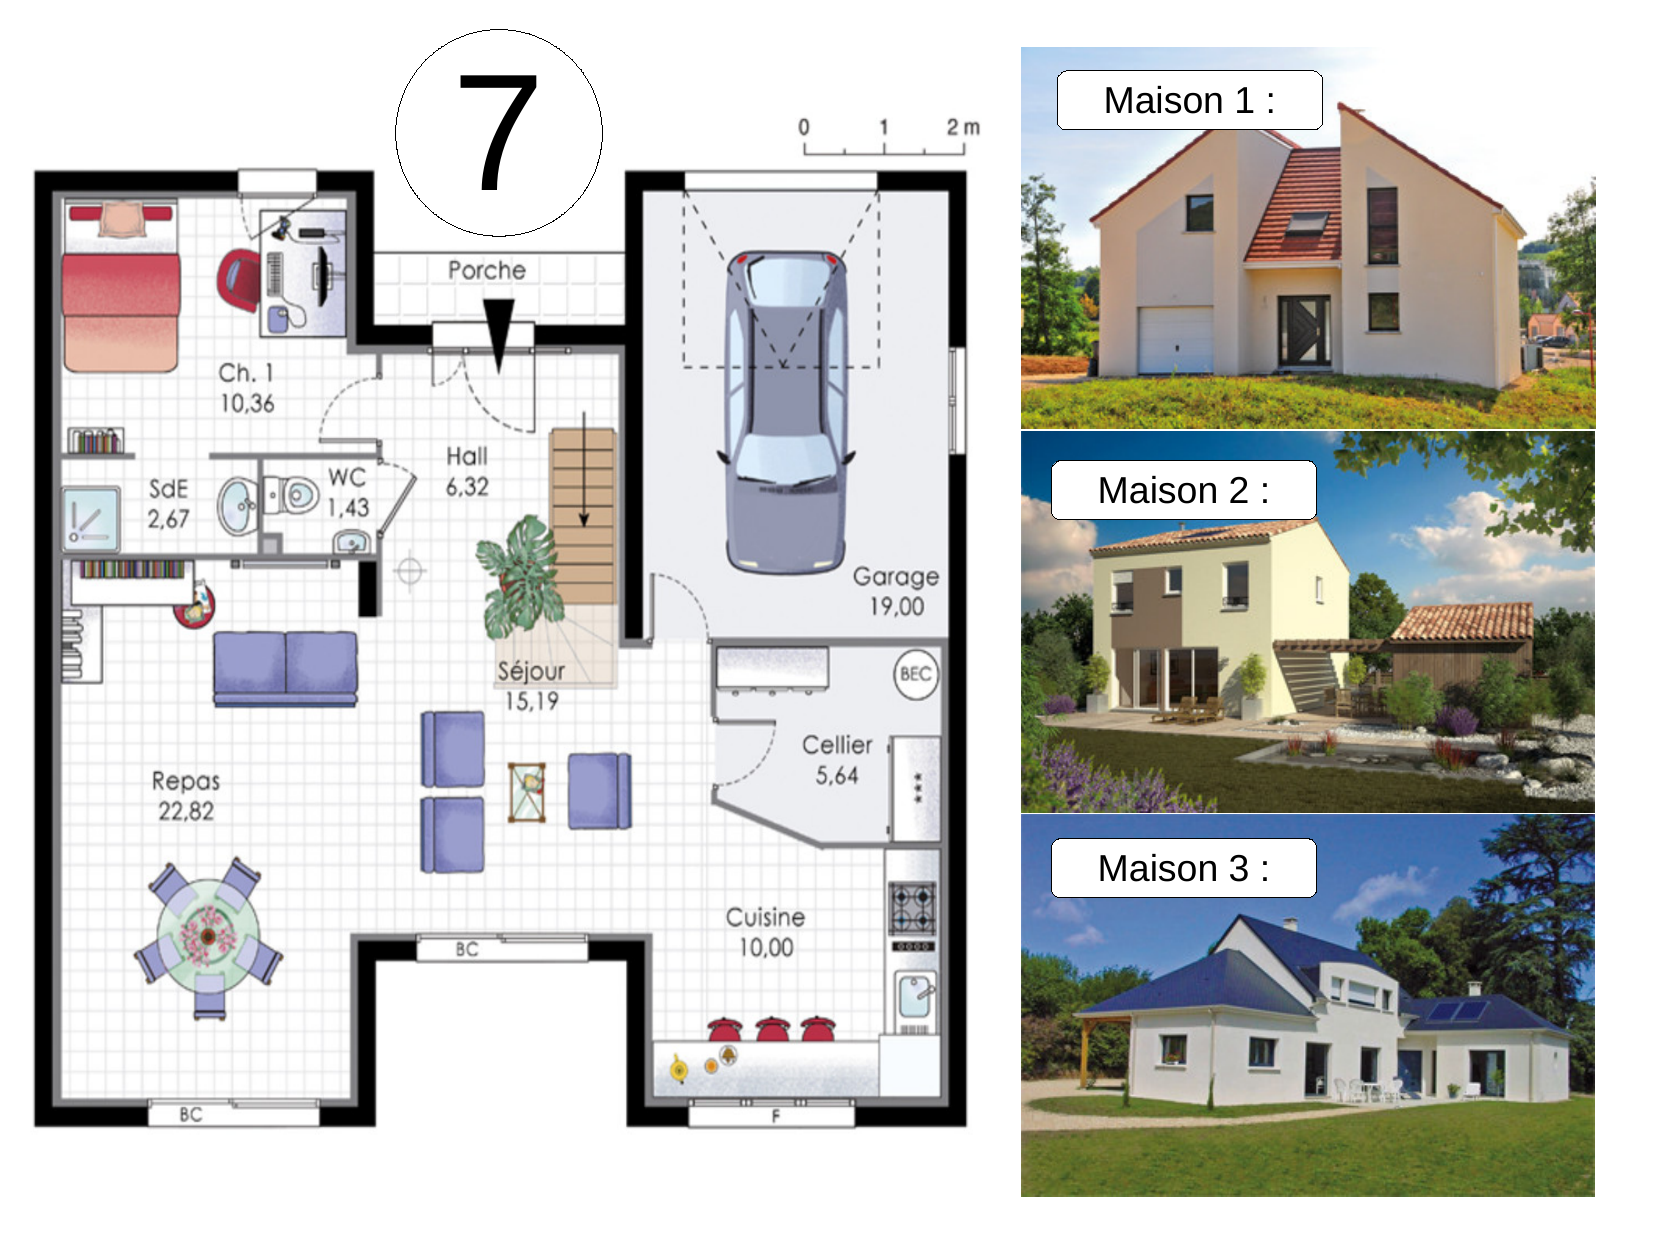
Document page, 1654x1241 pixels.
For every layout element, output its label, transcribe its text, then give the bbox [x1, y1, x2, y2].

text_box Maison 3 : [1051, 838, 1317, 898]
text_box Maison 2 : [1051, 460, 1317, 520]
picture [11, 88, 984, 1152]
picture [1021, 47, 1596, 429]
text_box Maison 1 : [1057, 70, 1323, 130]
text_box 7 [395, 29, 603, 237]
picture [1021, 814, 1595, 1197]
picture [1021, 431, 1595, 813]
